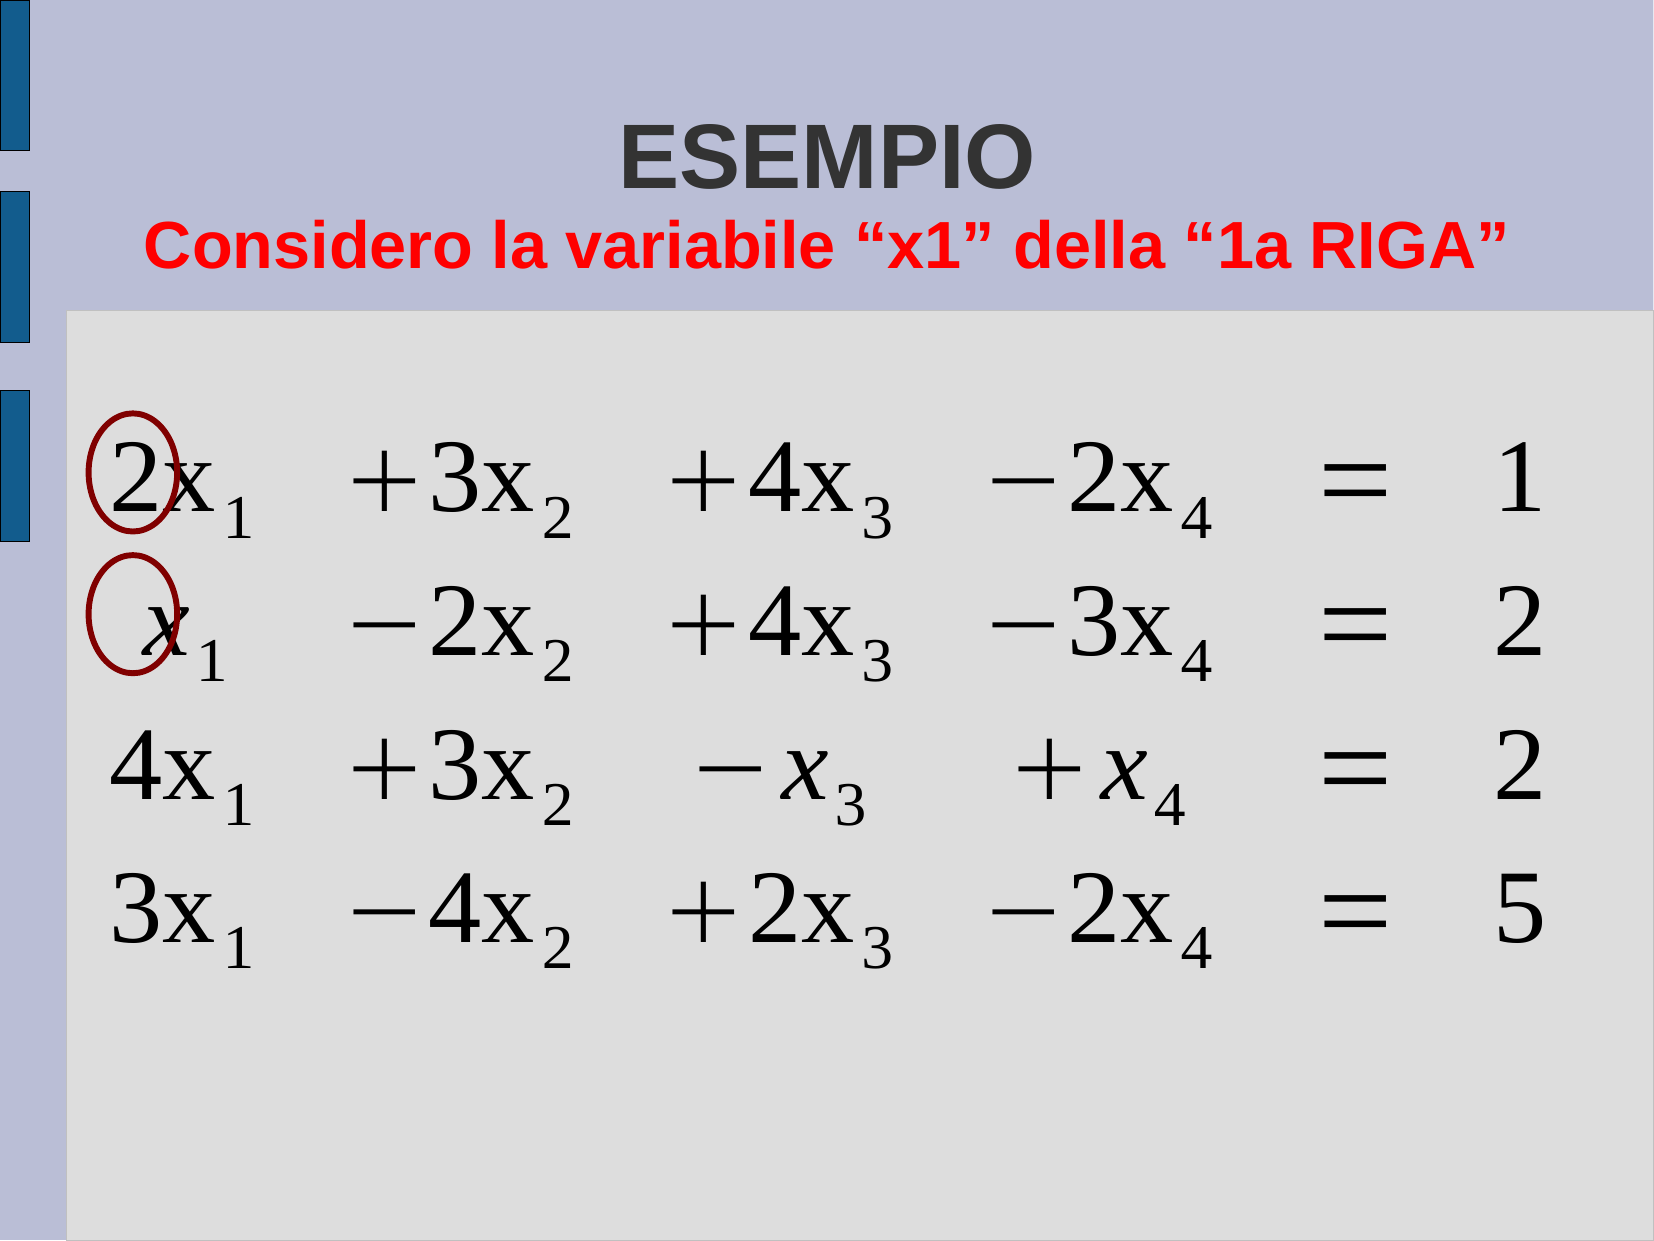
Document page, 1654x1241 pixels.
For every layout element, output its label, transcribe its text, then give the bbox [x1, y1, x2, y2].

text_box [88, 413, 178, 532]
title ESEMPIO Considero la variabile “x1” della “1a RIGA” [121, 98, 1534, 291]
text_box [88, 555, 178, 674]
chart [82, 407, 1575, 981]
